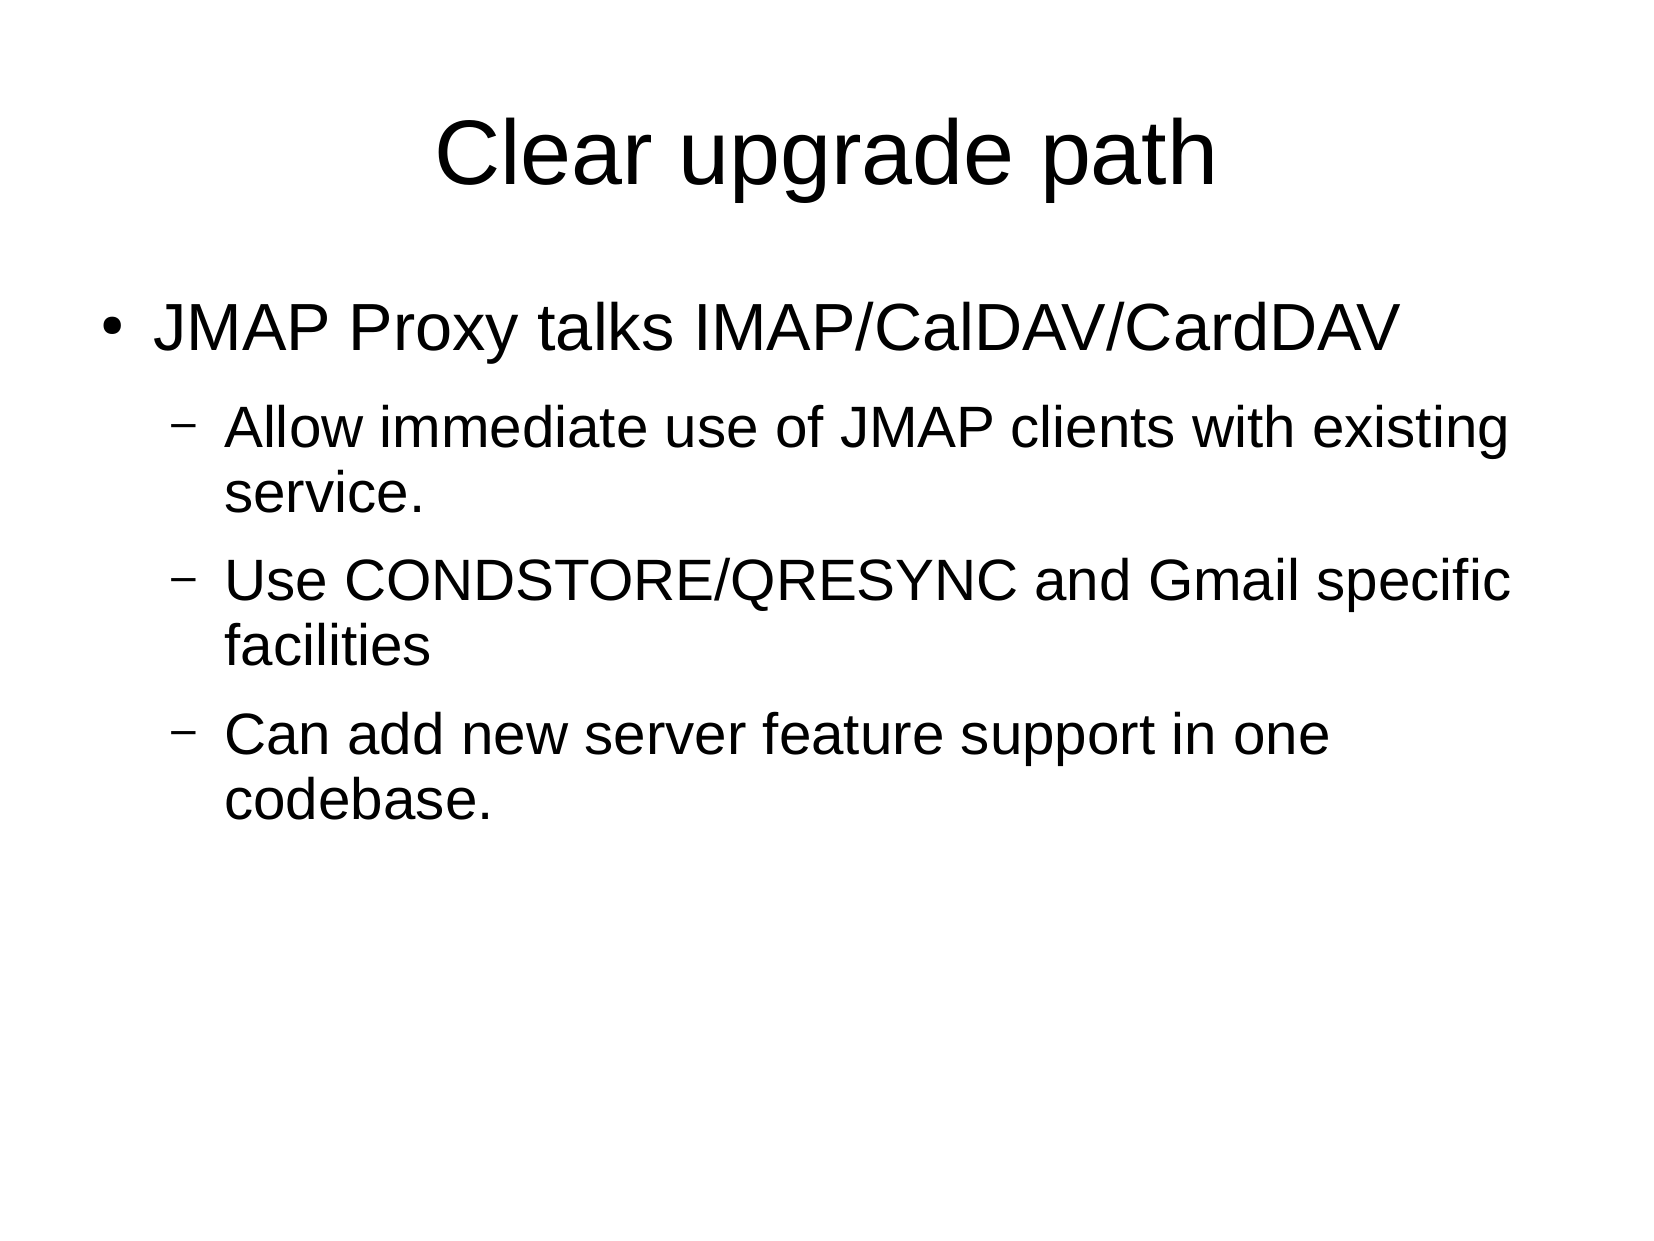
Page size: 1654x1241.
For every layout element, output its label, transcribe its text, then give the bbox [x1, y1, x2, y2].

list JMAP Proxy talks IMAP/CalDAV/CardDAV Allow immediate use of JMAP clients with existing service. Use CONDSTORE/QRESYNC and Gmail specific facilities Can add new server feature support in one codebase. [82, 290, 1571, 1010]
title Clear upgrade path [82, 49, 1571, 257]
